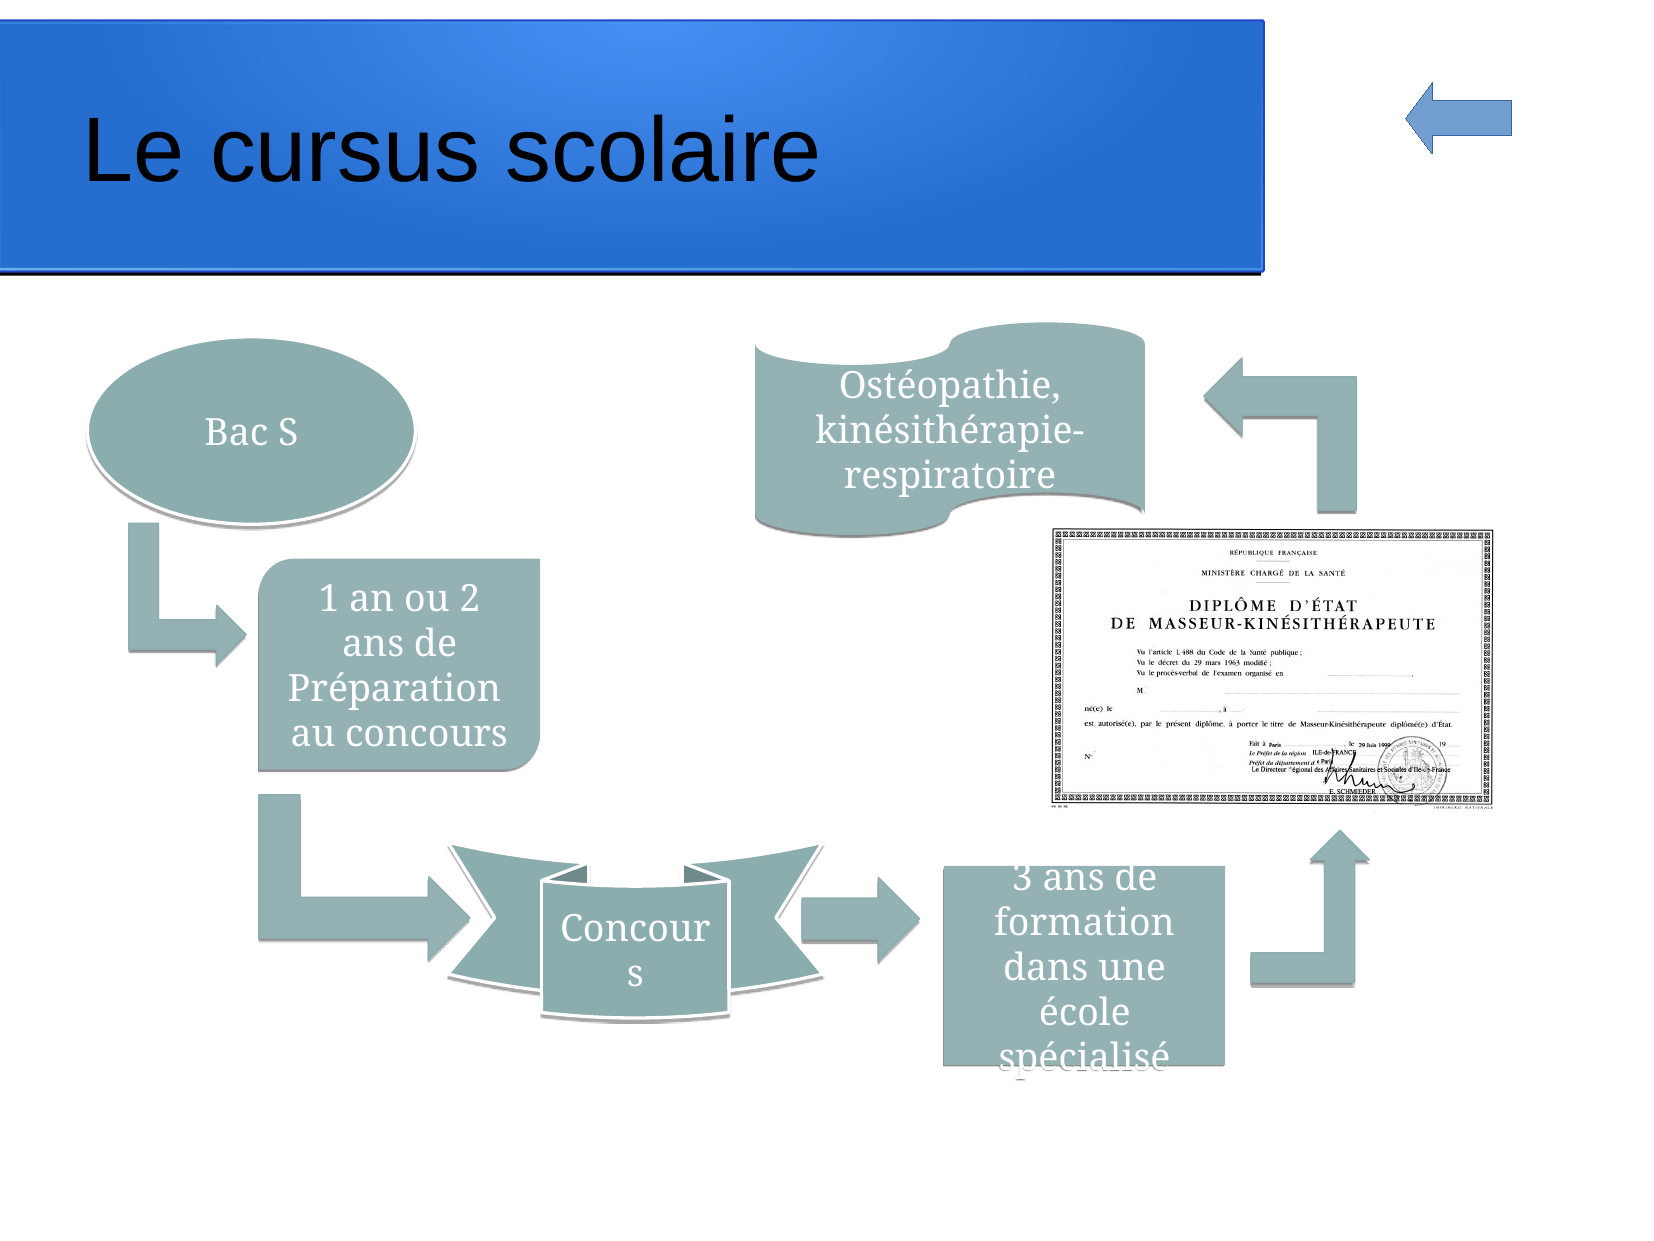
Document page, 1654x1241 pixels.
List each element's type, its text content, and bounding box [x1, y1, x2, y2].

text_box [128, 523, 247, 664]
text_box [1405, 82, 1512, 154]
text_box 1 an ou 2 ans de Préparation au concours [258, 558, 541, 770]
text_box [258, 794, 470, 959]
text_box Ostéopathie, kinésithérapie-respiratoire [755, 322, 1145, 535]
text_box [802, 877, 920, 960]
text_box [1203, 357, 1357, 511]
text_box 3 ans de formation dans une école spécialisé [943, 865, 1226, 1065]
text_box Bac S [87, 336, 416, 525]
text_box Concours [447, 842, 823, 1018]
picture [1046, 523, 1497, 814]
text_box [1251, 830, 1370, 983]
title Le cursus scolaire [82, 47, 1235, 252]
